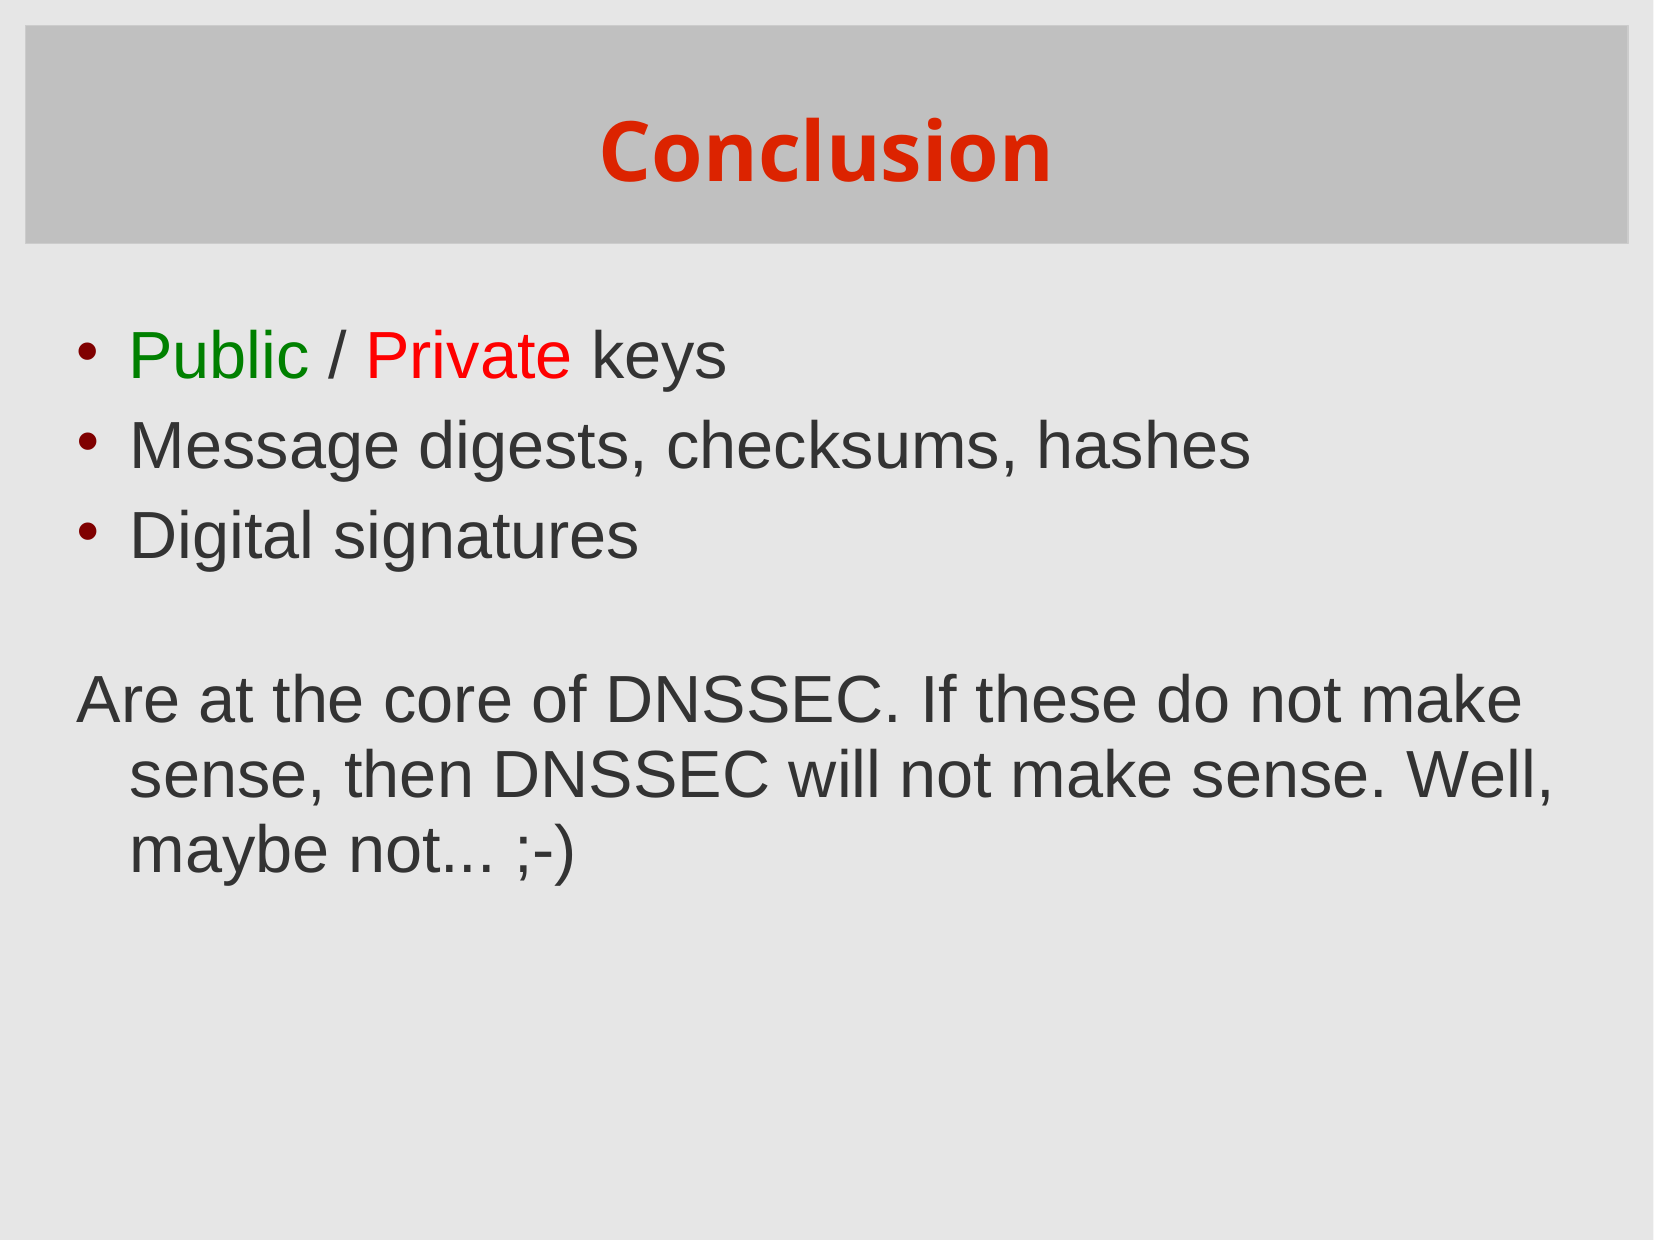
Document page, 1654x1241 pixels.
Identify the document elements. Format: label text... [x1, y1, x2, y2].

title Conclusion [121, 53, 1532, 245]
list Public / Private keys Message digests, checksums, hashes Digital signatures Are at the core of DNSSEC. If these do not make sense, then DNSSEC will not make sense. Well, maybe not... ;-) [59, 317, 1593, 1112]
